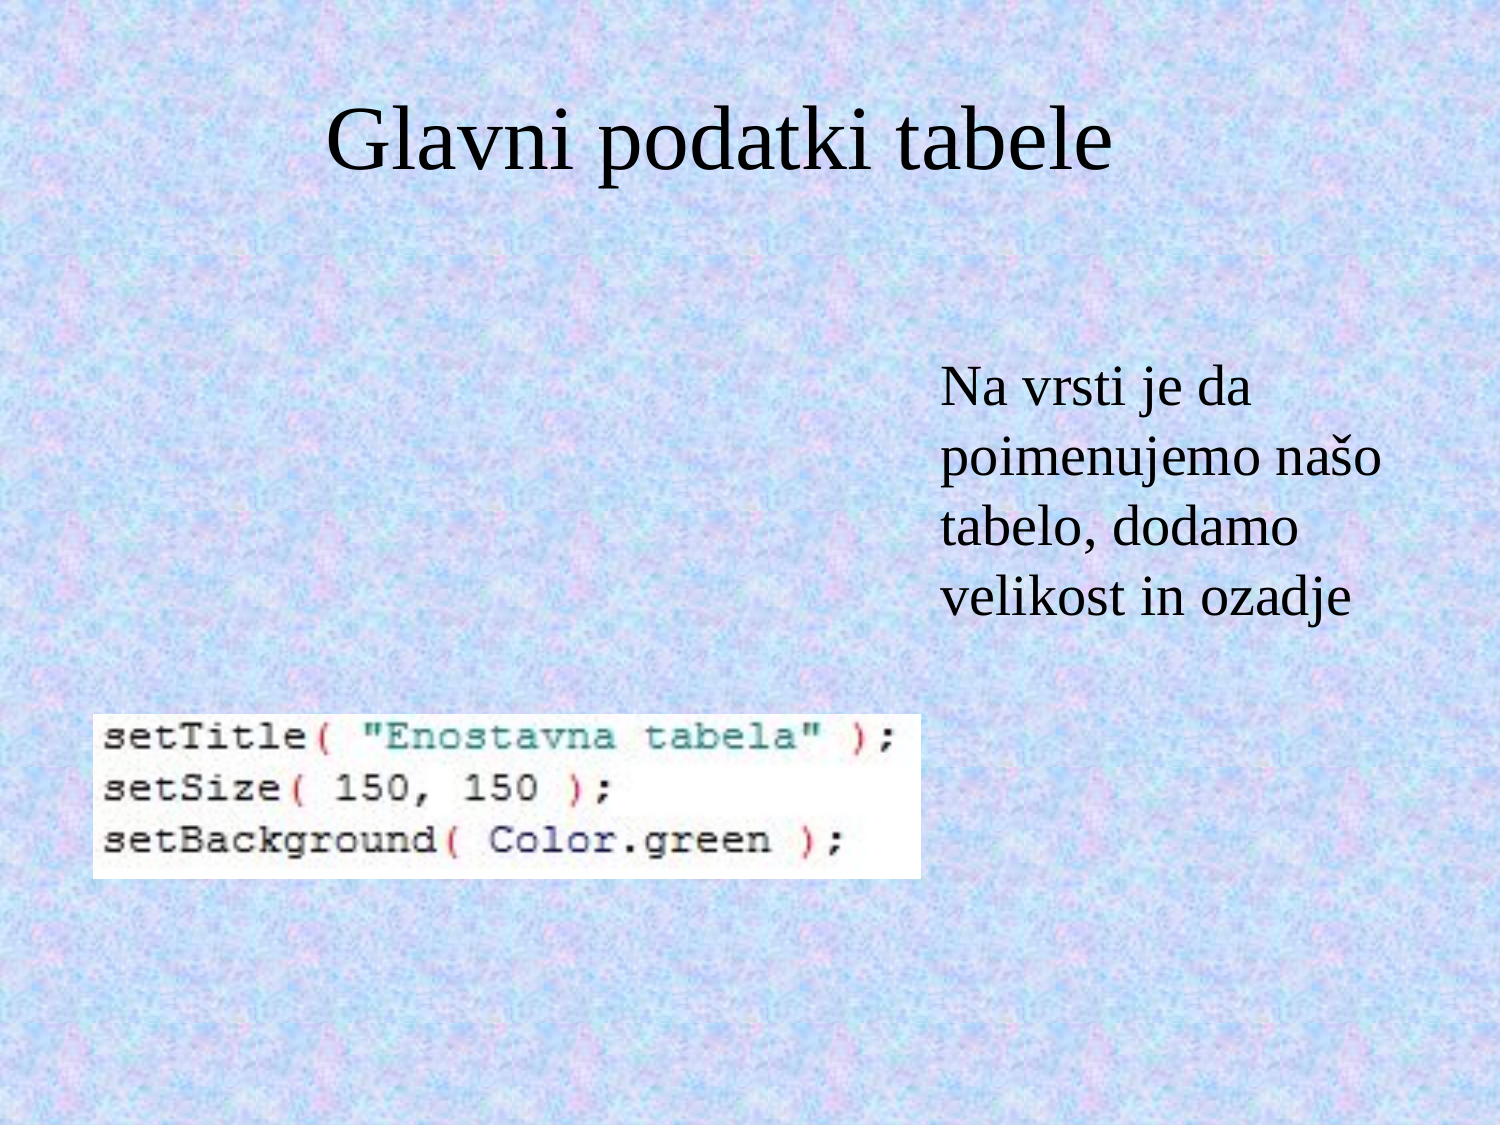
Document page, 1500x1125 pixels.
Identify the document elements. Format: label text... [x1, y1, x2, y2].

text_box Na vrsti je da poimenujemo našo tabelo, dodamo velikost in ozadje [925, 339, 1430, 635]
picture [0, 0, 1500, 1125]
text_box Glavni podatki tabele [117, 70, 1325, 196]
